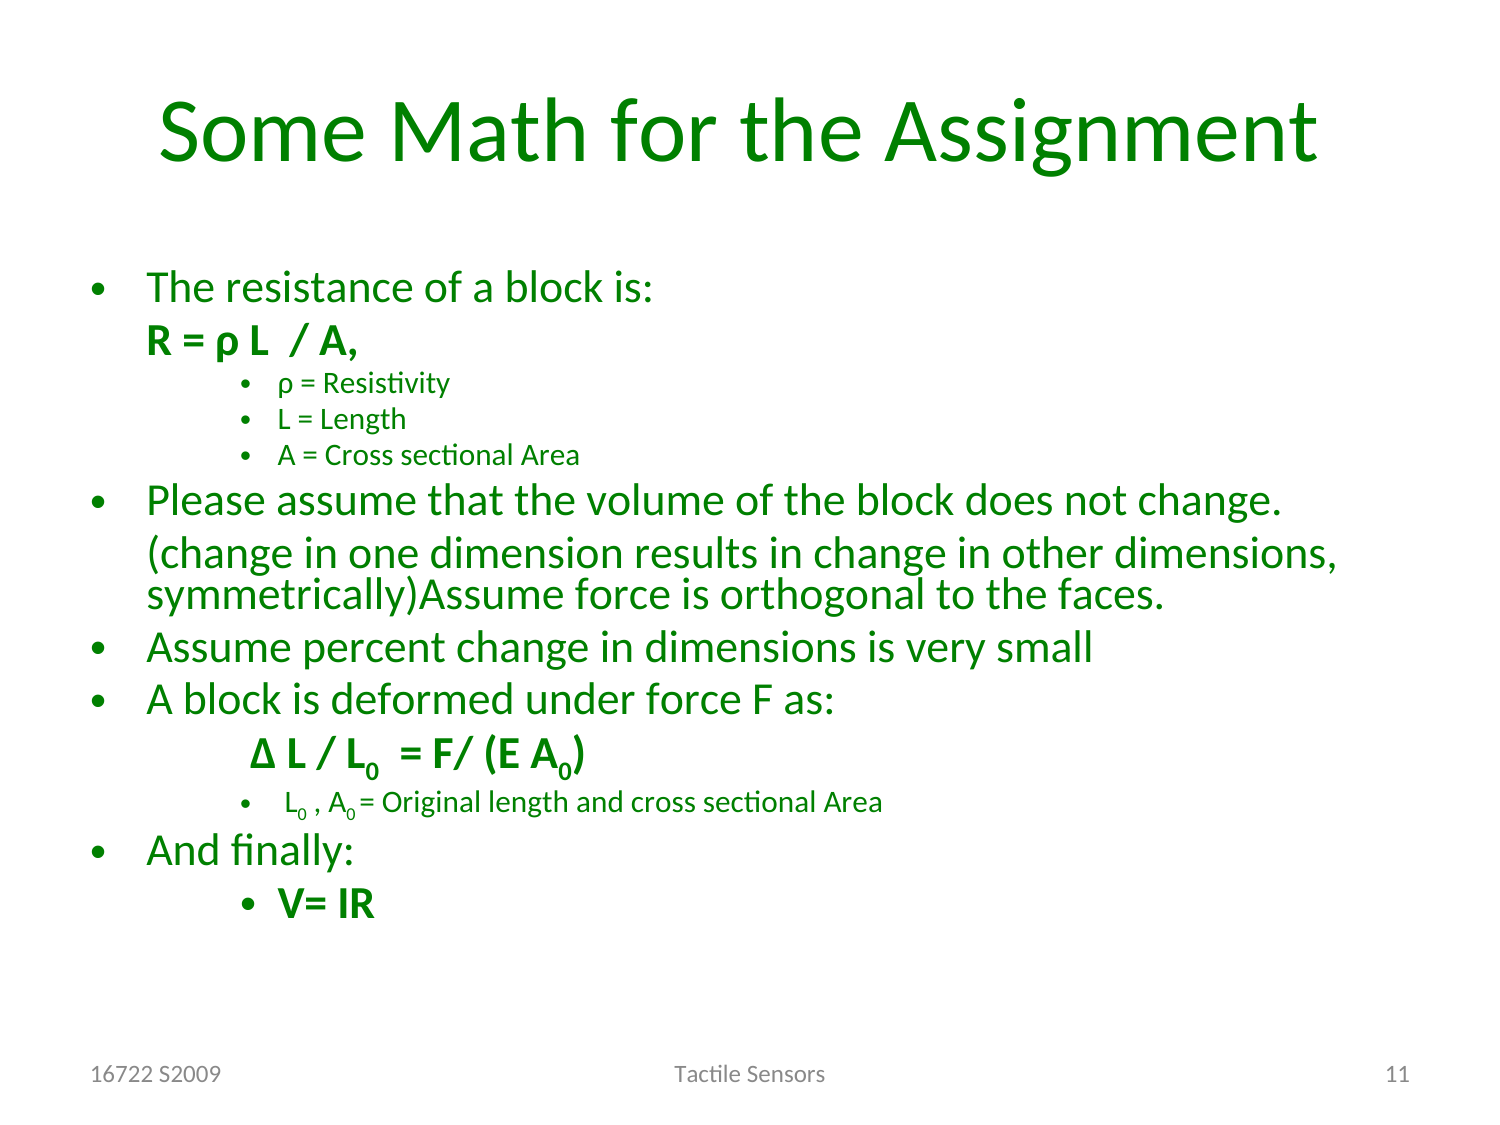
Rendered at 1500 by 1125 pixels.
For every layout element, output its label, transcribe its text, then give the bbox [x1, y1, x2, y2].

text_box Tactile Sensors [512, 1042, 988, 1103]
title Some Math for the Assignment [75, 45, 1426, 233]
text_box <number> [1074, 1042, 1426, 1103]
list The resistance of a block is: R = ρ L / A, ρ = Resistivity L = Length A = Cross sectional Area Please assume that the volume of the block does not change. (change in one dimension results in change in other dimensions, symmetrically)Assume force is orthogonal to the faces. Assume percent change in dimensions is very small A block is deformed under force F as: ∆ L / L0 = F/ (E A0) L0 , A0 = Original length and cross sectional Area And finally: V= IR [75, 262, 1426, 1091]
text_box 16722 S2009 [74, 1042, 426, 1103]
